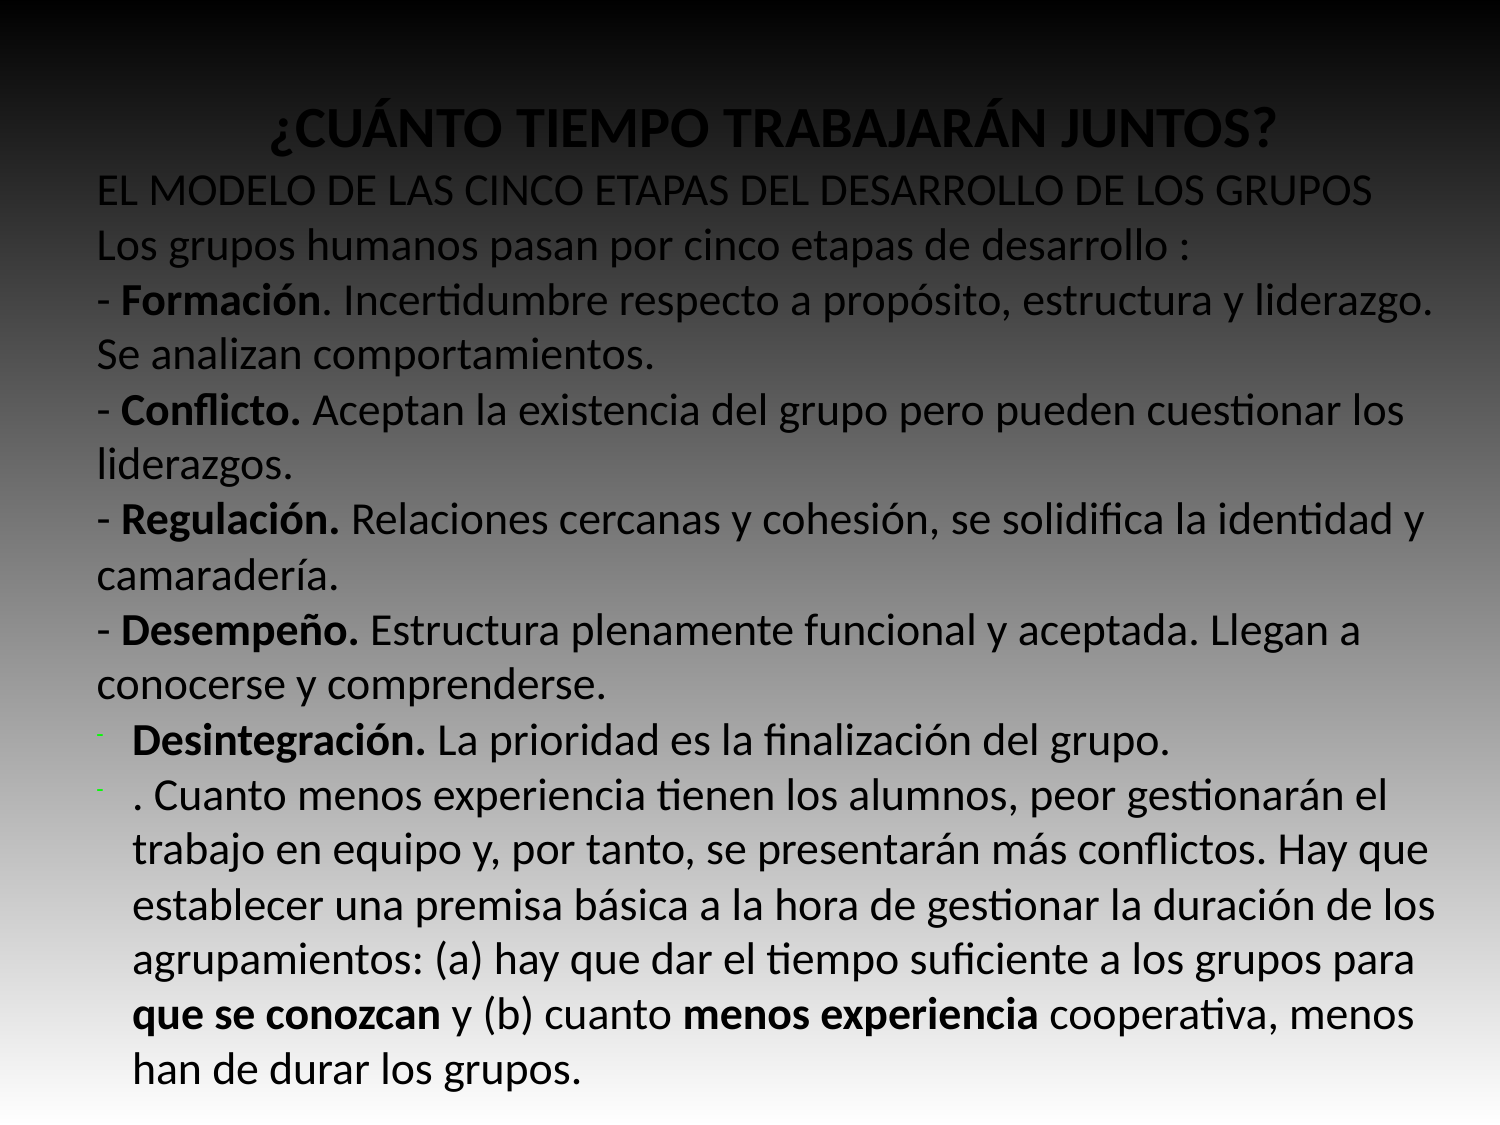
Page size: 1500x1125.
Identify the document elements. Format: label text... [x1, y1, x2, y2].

text_box ¿CUÁNTO TIEMPO TRABAJARÁN JUNTOS? EL MODELO DE LAS CINCO ETAPAS DEL DESARROLLO DE LOS GRUPOS Los grupos humanos pasan por cinco etapas de desarrollo : - Formación. Incertidumbre respecto a propósito, estructura y liderazgo. Se analizan comportamientos. - Conflicto. Aceptan la existencia del grupo pero pueden cuestionar los liderazgos. - Regulación. Relaciones cercanas y cohesión, se solidifica la identidad y camaradería. - Desempeño. Estructura plenamente funcional y aceptada. Llegan a conocerse y comprenderse. Desintegración. La prioridad es la finalización del grupo. . Cuanto menos experiencia tienen los alumnos, peor gestionarán el trabajo en equipo y, por tanto, se presentarán más conflictos. Hay que establecer una premisa básica a la hora de gestionar la duración de los agrupamientos: (a) hay que dar el tiempo suficiente a los grupos para que se conozcan y (b) cuanto menos experiencia cooperativa, menos han de durar los grupos. [81, 81, 1465, 1102]
